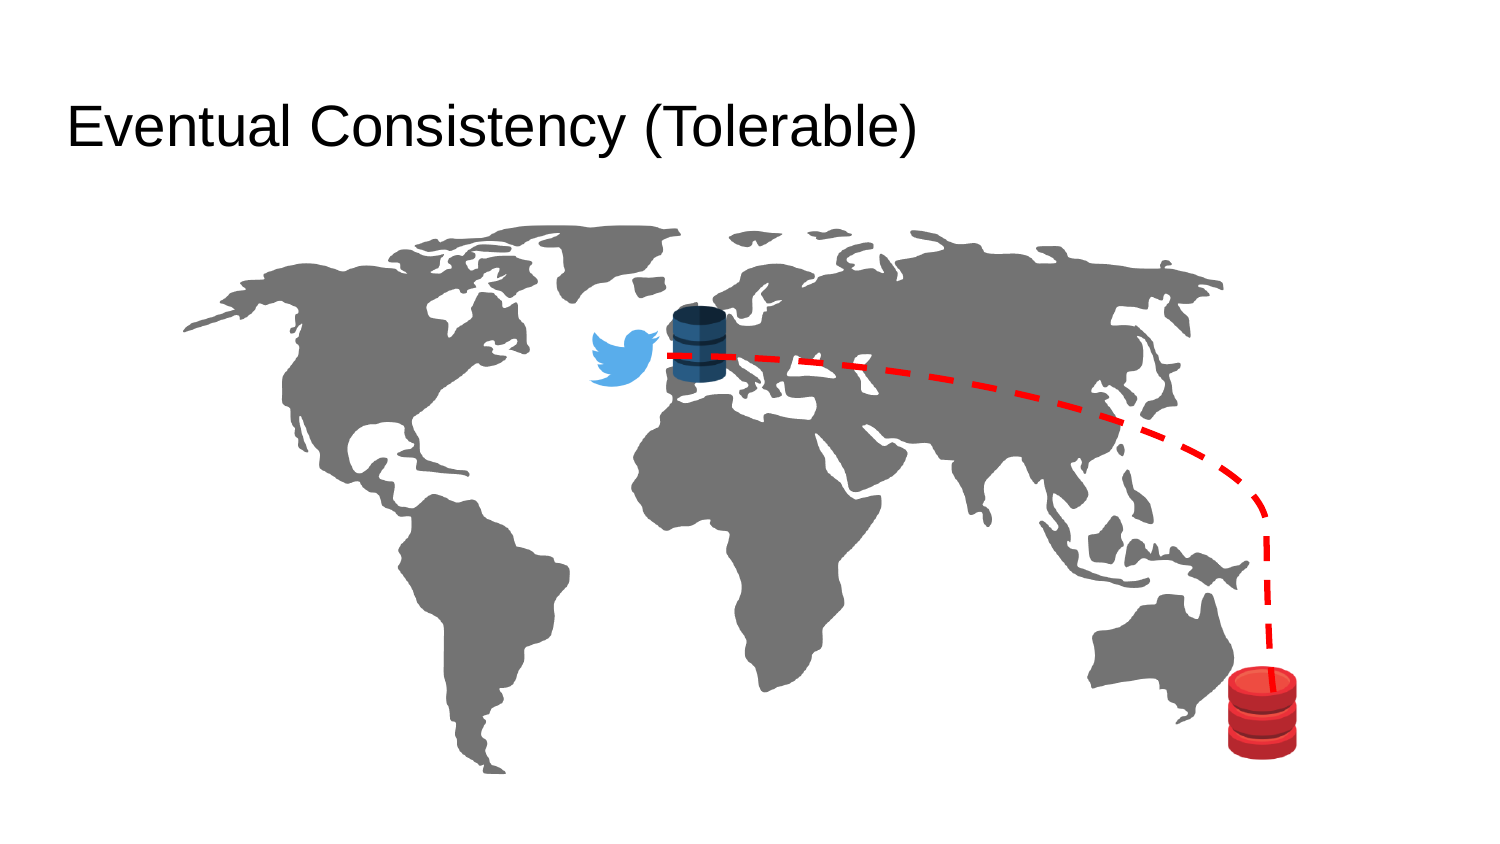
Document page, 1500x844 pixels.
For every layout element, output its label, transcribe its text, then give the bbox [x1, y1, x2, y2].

picture [172, 166, 1328, 811]
title Eventual Consistency (Tolerable) [51, 72, 1449, 167]
